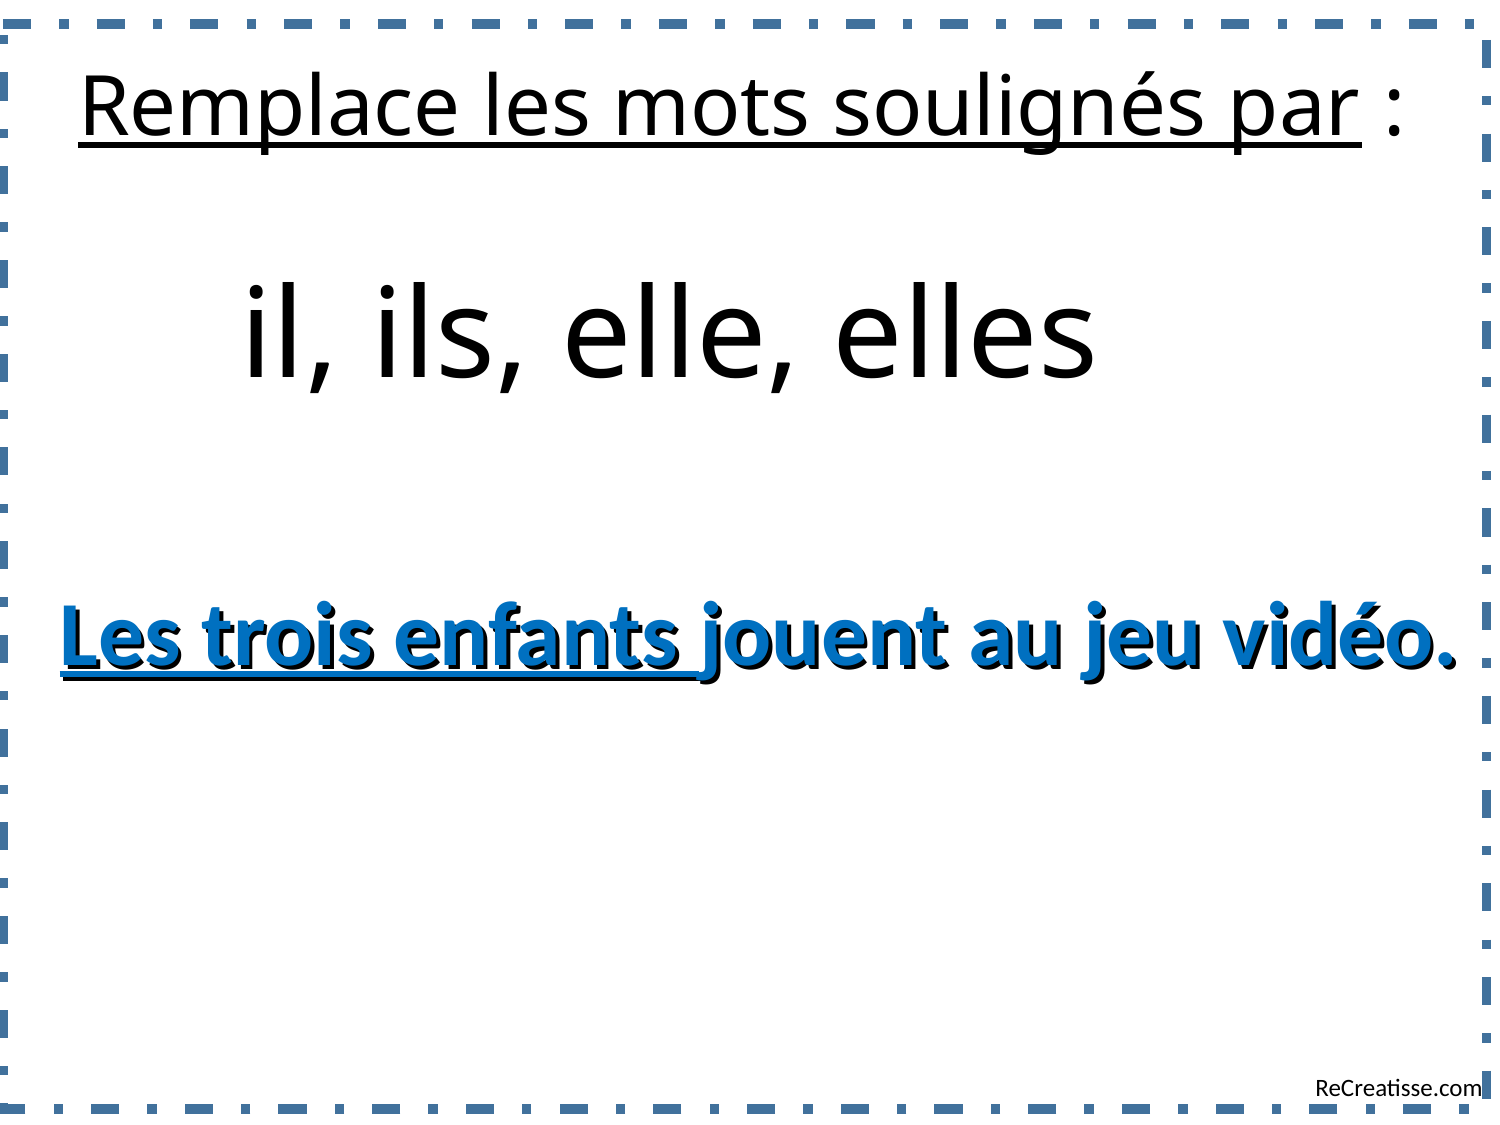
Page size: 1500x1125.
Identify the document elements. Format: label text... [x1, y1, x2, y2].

text_box ReCreatisse.com [1300, 1064, 1498, 1109]
text_box Les trois enfants jouent au jeu vidéo. [45, 567, 1474, 692]
text_box Remplace les mots soulignés par : il, ils, elle, elles [63, 45, 1500, 410]
